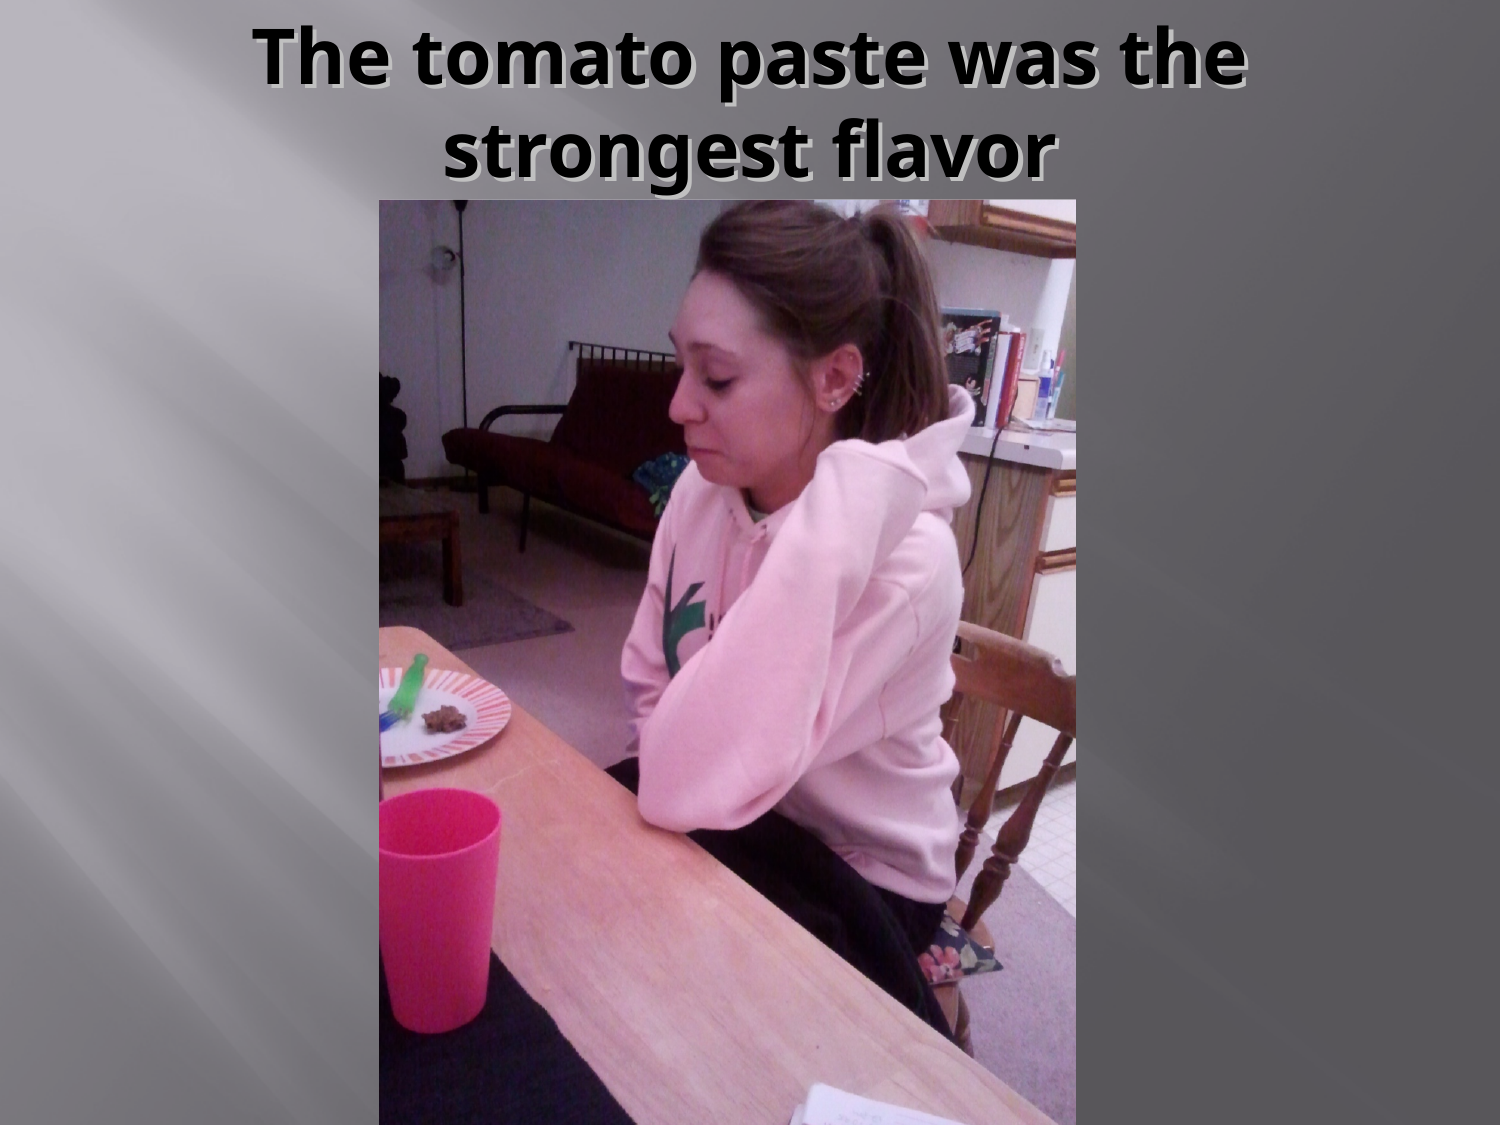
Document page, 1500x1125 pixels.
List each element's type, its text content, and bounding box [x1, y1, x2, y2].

picture [378, 200, 1076, 1125]
title The tomato paste was the strongest flavor [75, 0, 1426, 188]
